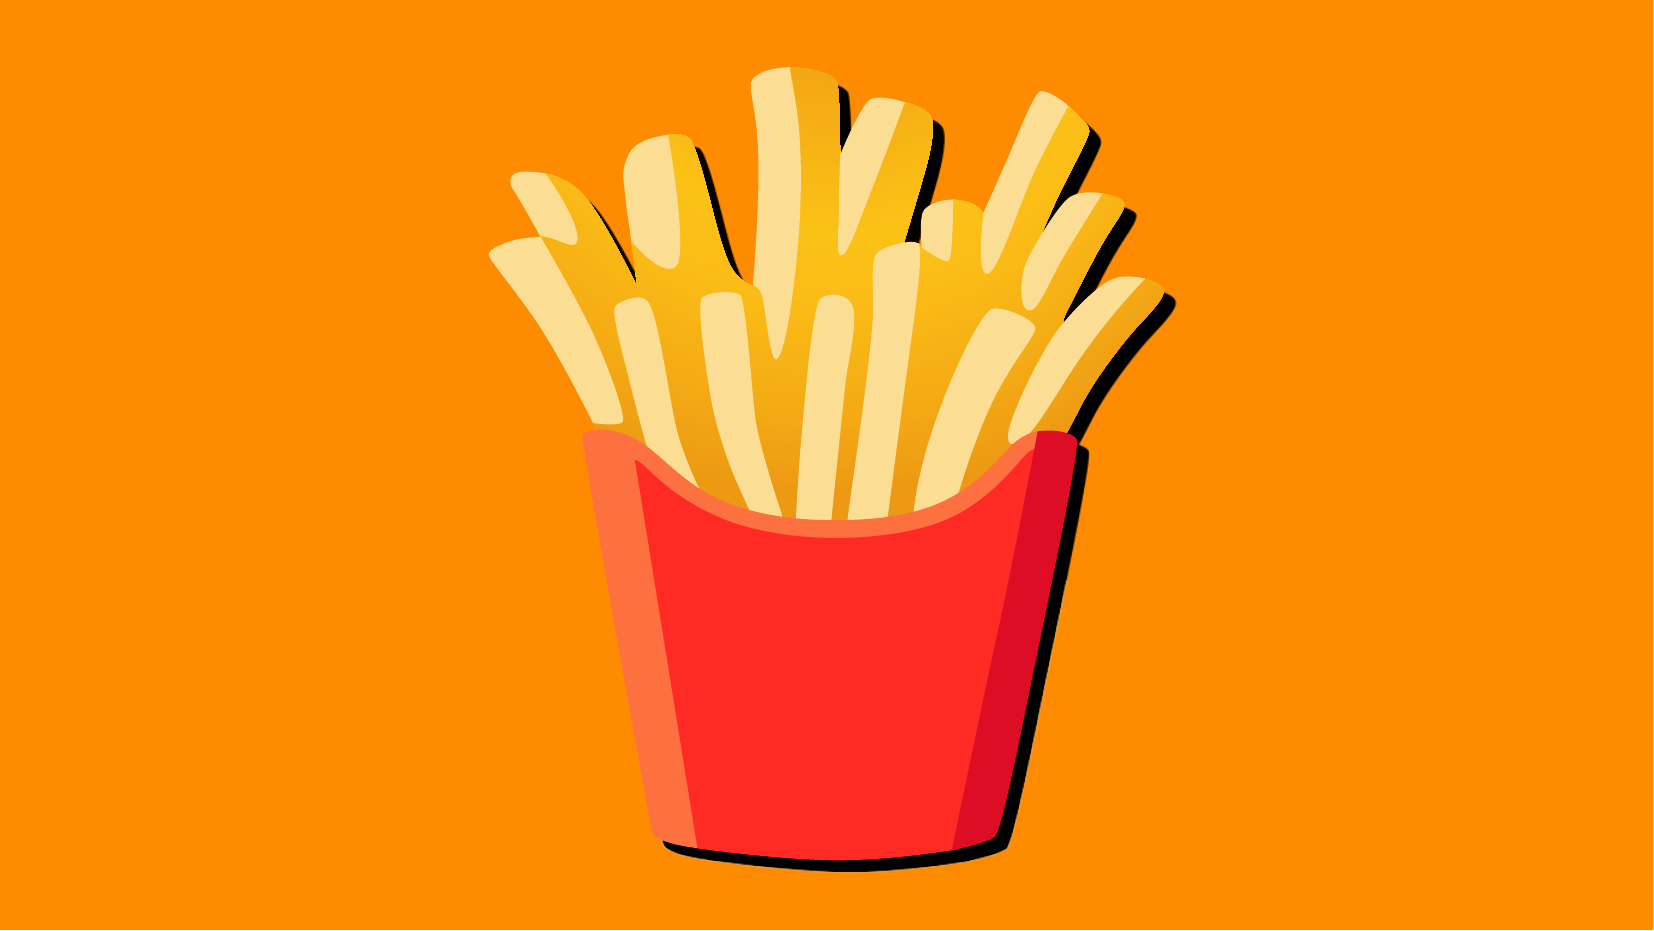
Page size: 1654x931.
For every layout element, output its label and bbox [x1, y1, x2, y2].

picture [403, 41, 1251, 889]
